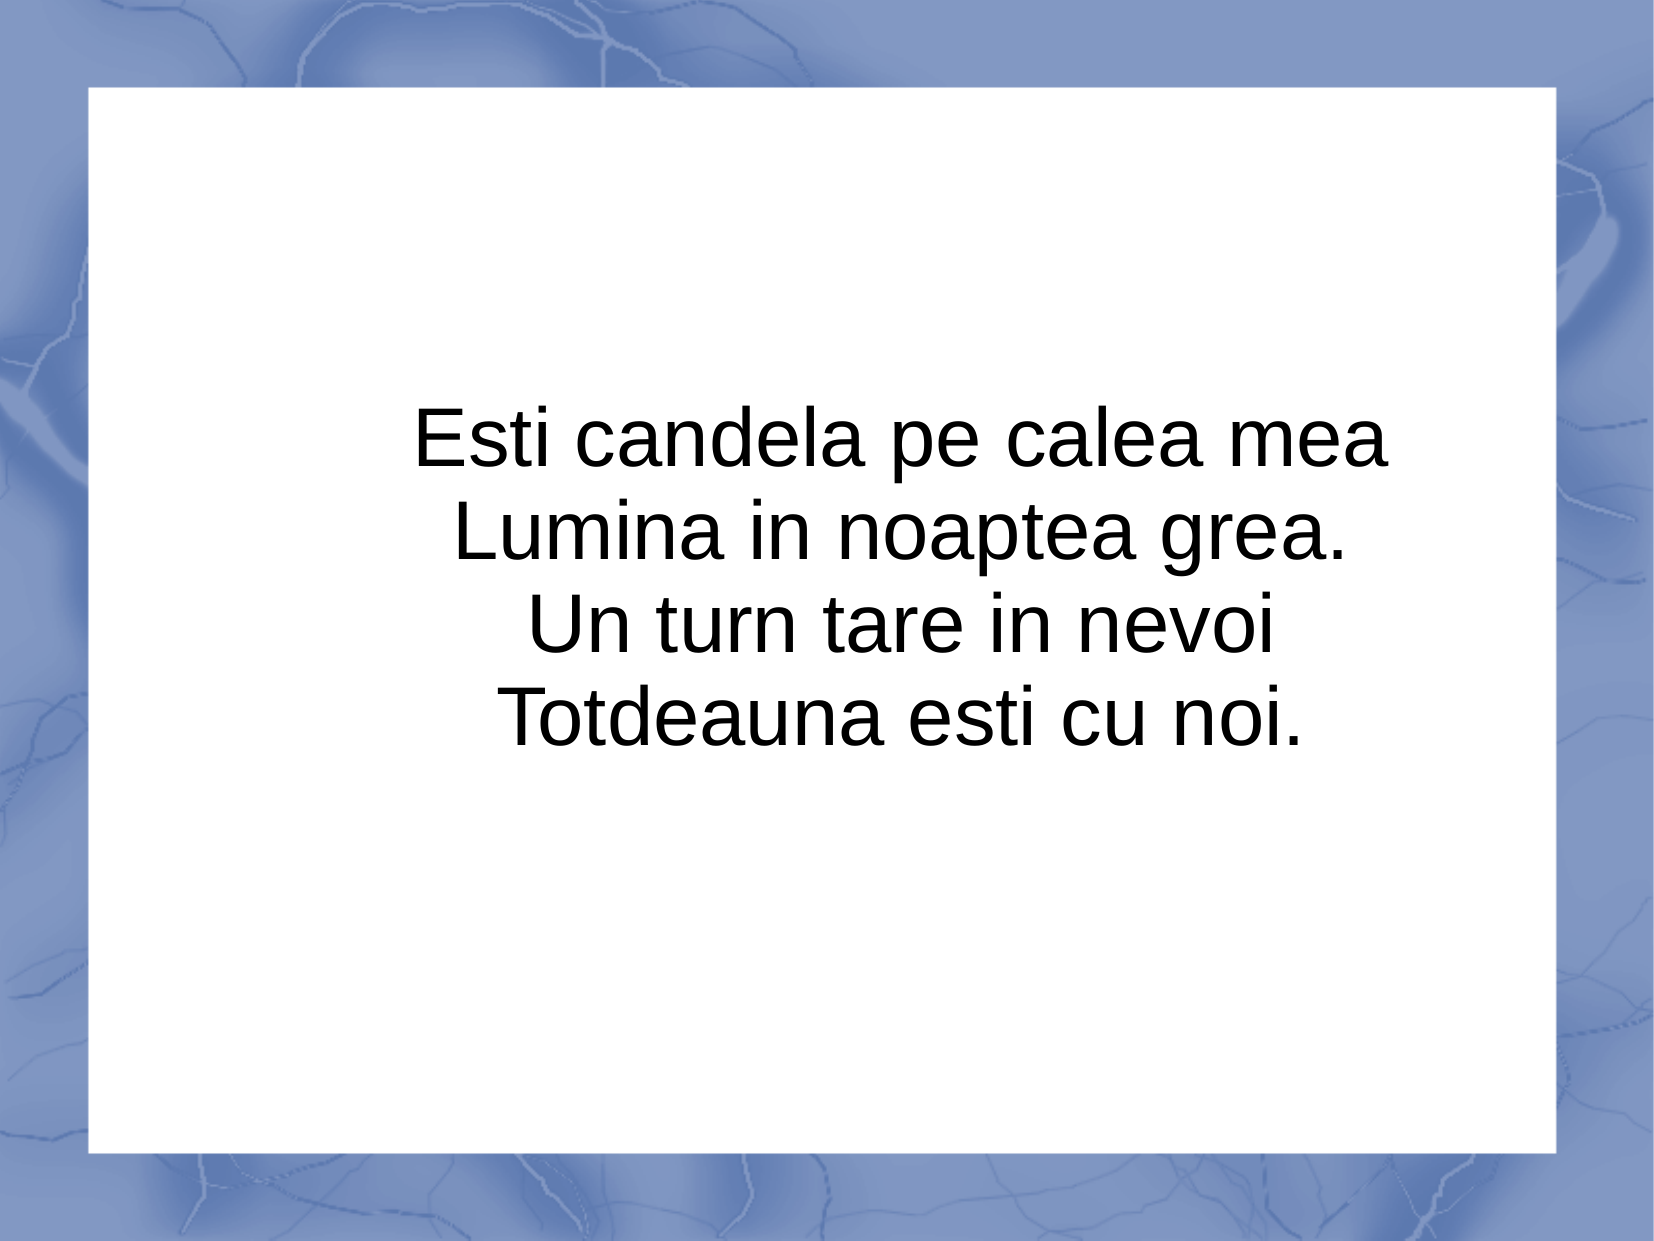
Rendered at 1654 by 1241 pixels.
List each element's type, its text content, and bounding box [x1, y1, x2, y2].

text_box Esti candela pe calea mea Lumina in noaptea grea. Un turn tare in nevoi Totdeauna esti cu noi. [355, 383, 1447, 894]
picture [0, 0, 1654, 1241]
